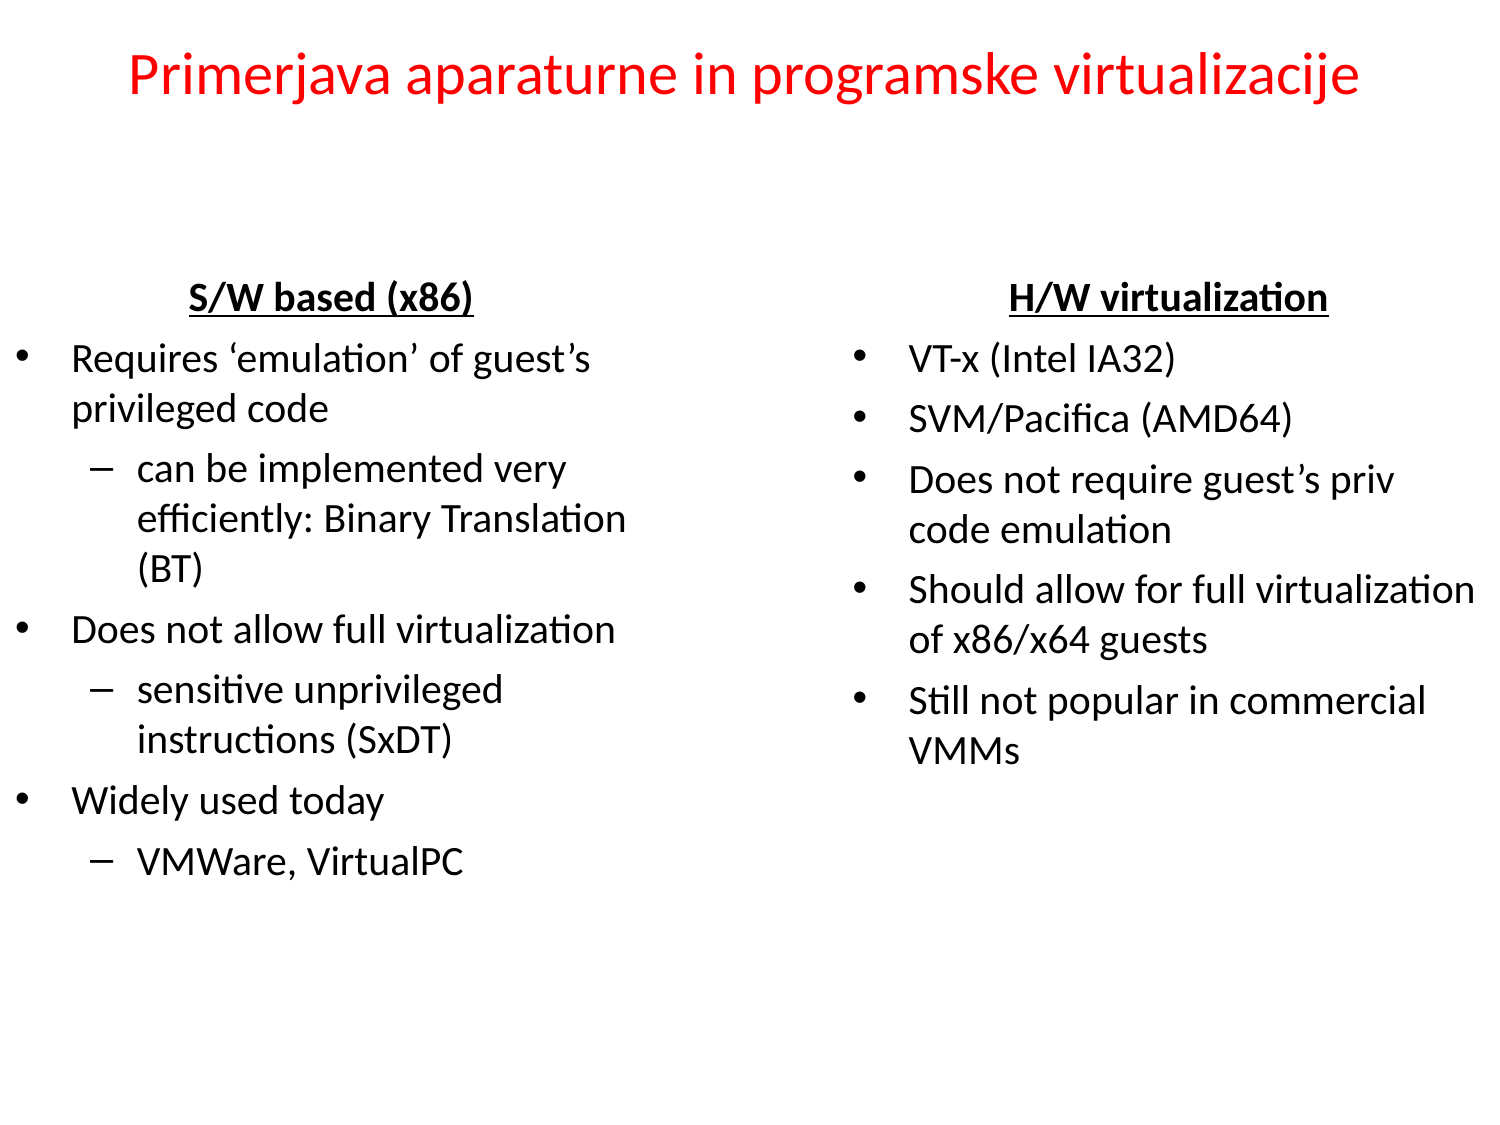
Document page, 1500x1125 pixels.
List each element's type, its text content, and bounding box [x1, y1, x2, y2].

list S/W based (x86) Requires ‘emulation’ of guest’s privileged code can be implemented very efficiently: Binary Translation (BT) Does not allow full virtualization sensitive unprivileged instructions (SxDT) Widely used today VMWare, VirtualPC [0, 262, 663, 1006]
list H/W virtualization VT-x (Intel IA32) SVM/Pacifica (AMD64) Does not require guest’s priv code emulation Should allow for full virtualization of x86/x64 guests Still not popular in commercial VMMs [837, 262, 1500, 1006]
title Primerjava aparaturne in programske virtualizacije [70, 0, 1421, 151]
